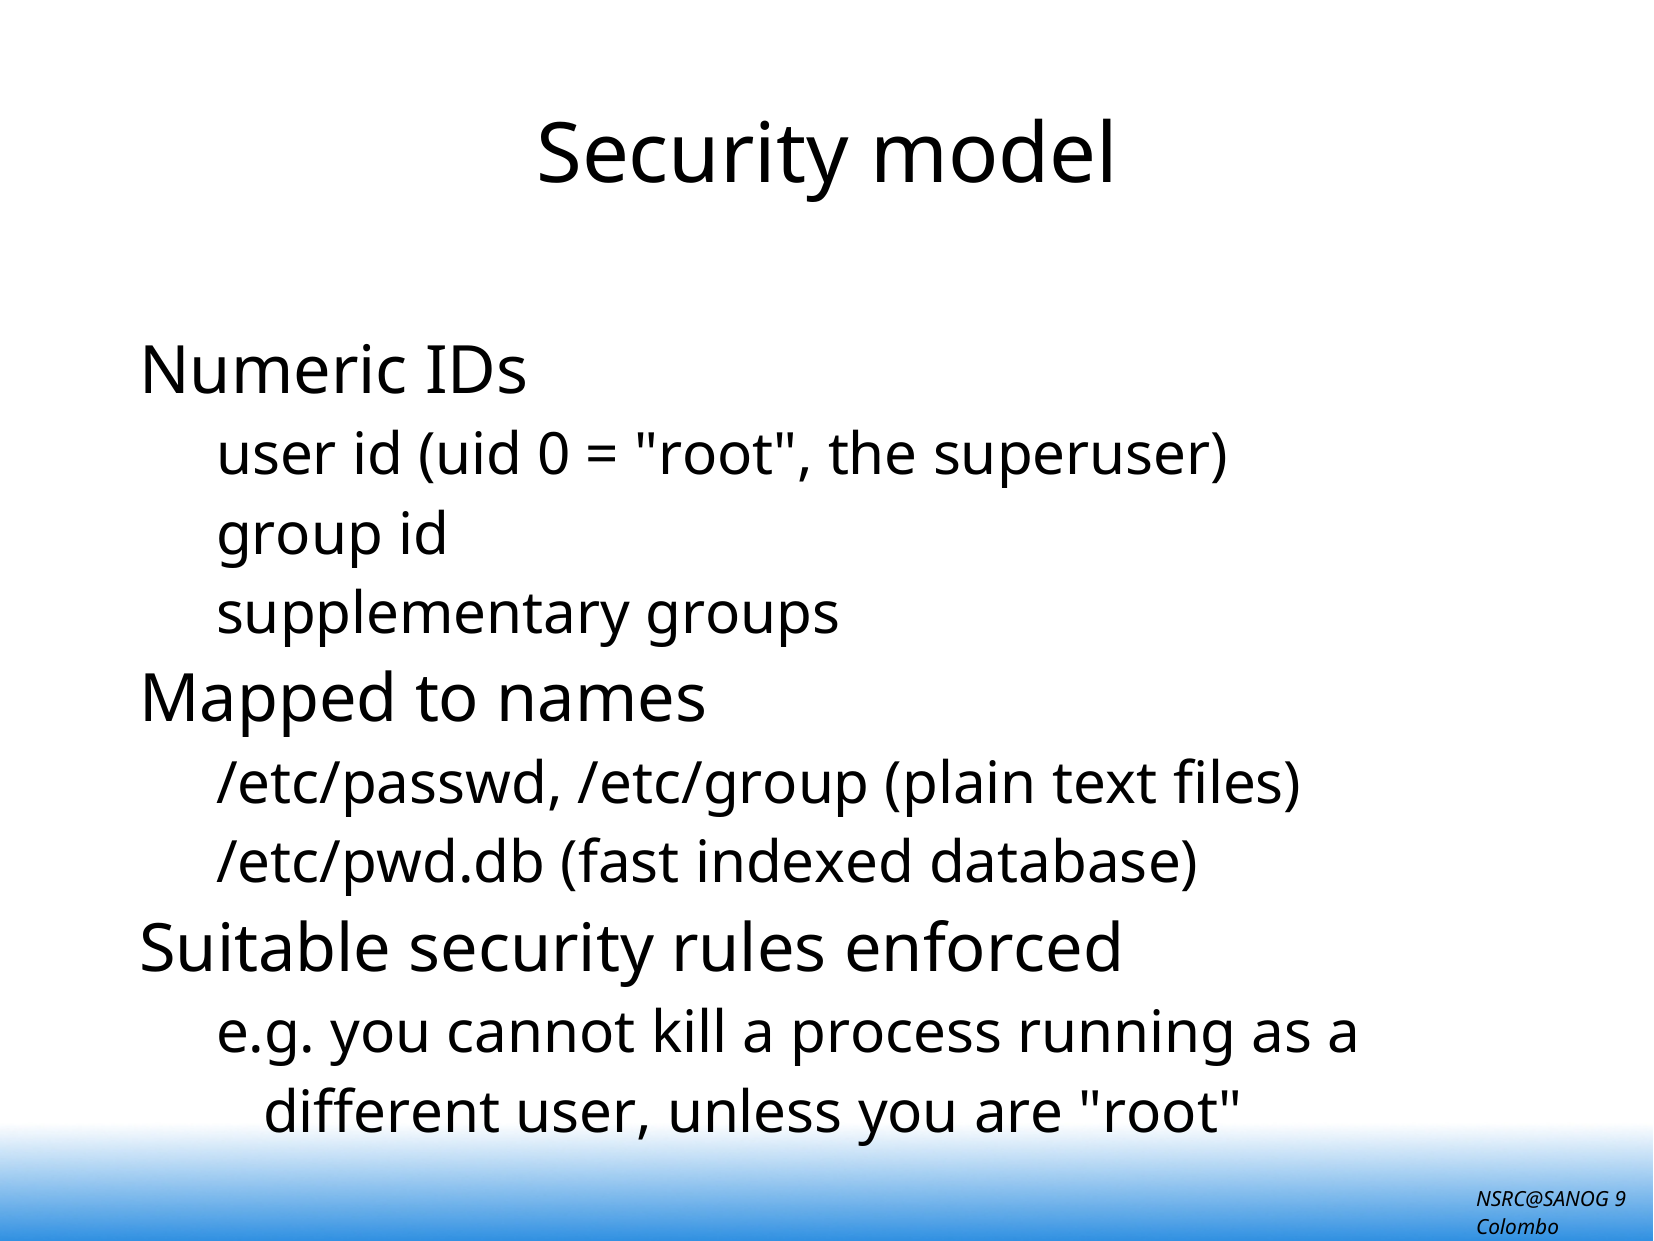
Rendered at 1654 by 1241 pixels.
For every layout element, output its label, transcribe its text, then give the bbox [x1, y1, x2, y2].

list Numeric IDs user id (uid 0 = "root", the superuser) group id supplementary groups Mapped to names /etc/passwd, /etc/group (plain text files) /etc/pwd.db (fast indexed database) Suitable security rules enforced e.g. you cannot kill a process running as a different user, unless you are "root" [121, 322, 1561, 1133]
picture [0, 1122, 1653, 1241]
title Security model [121, 46, 1534, 254]
